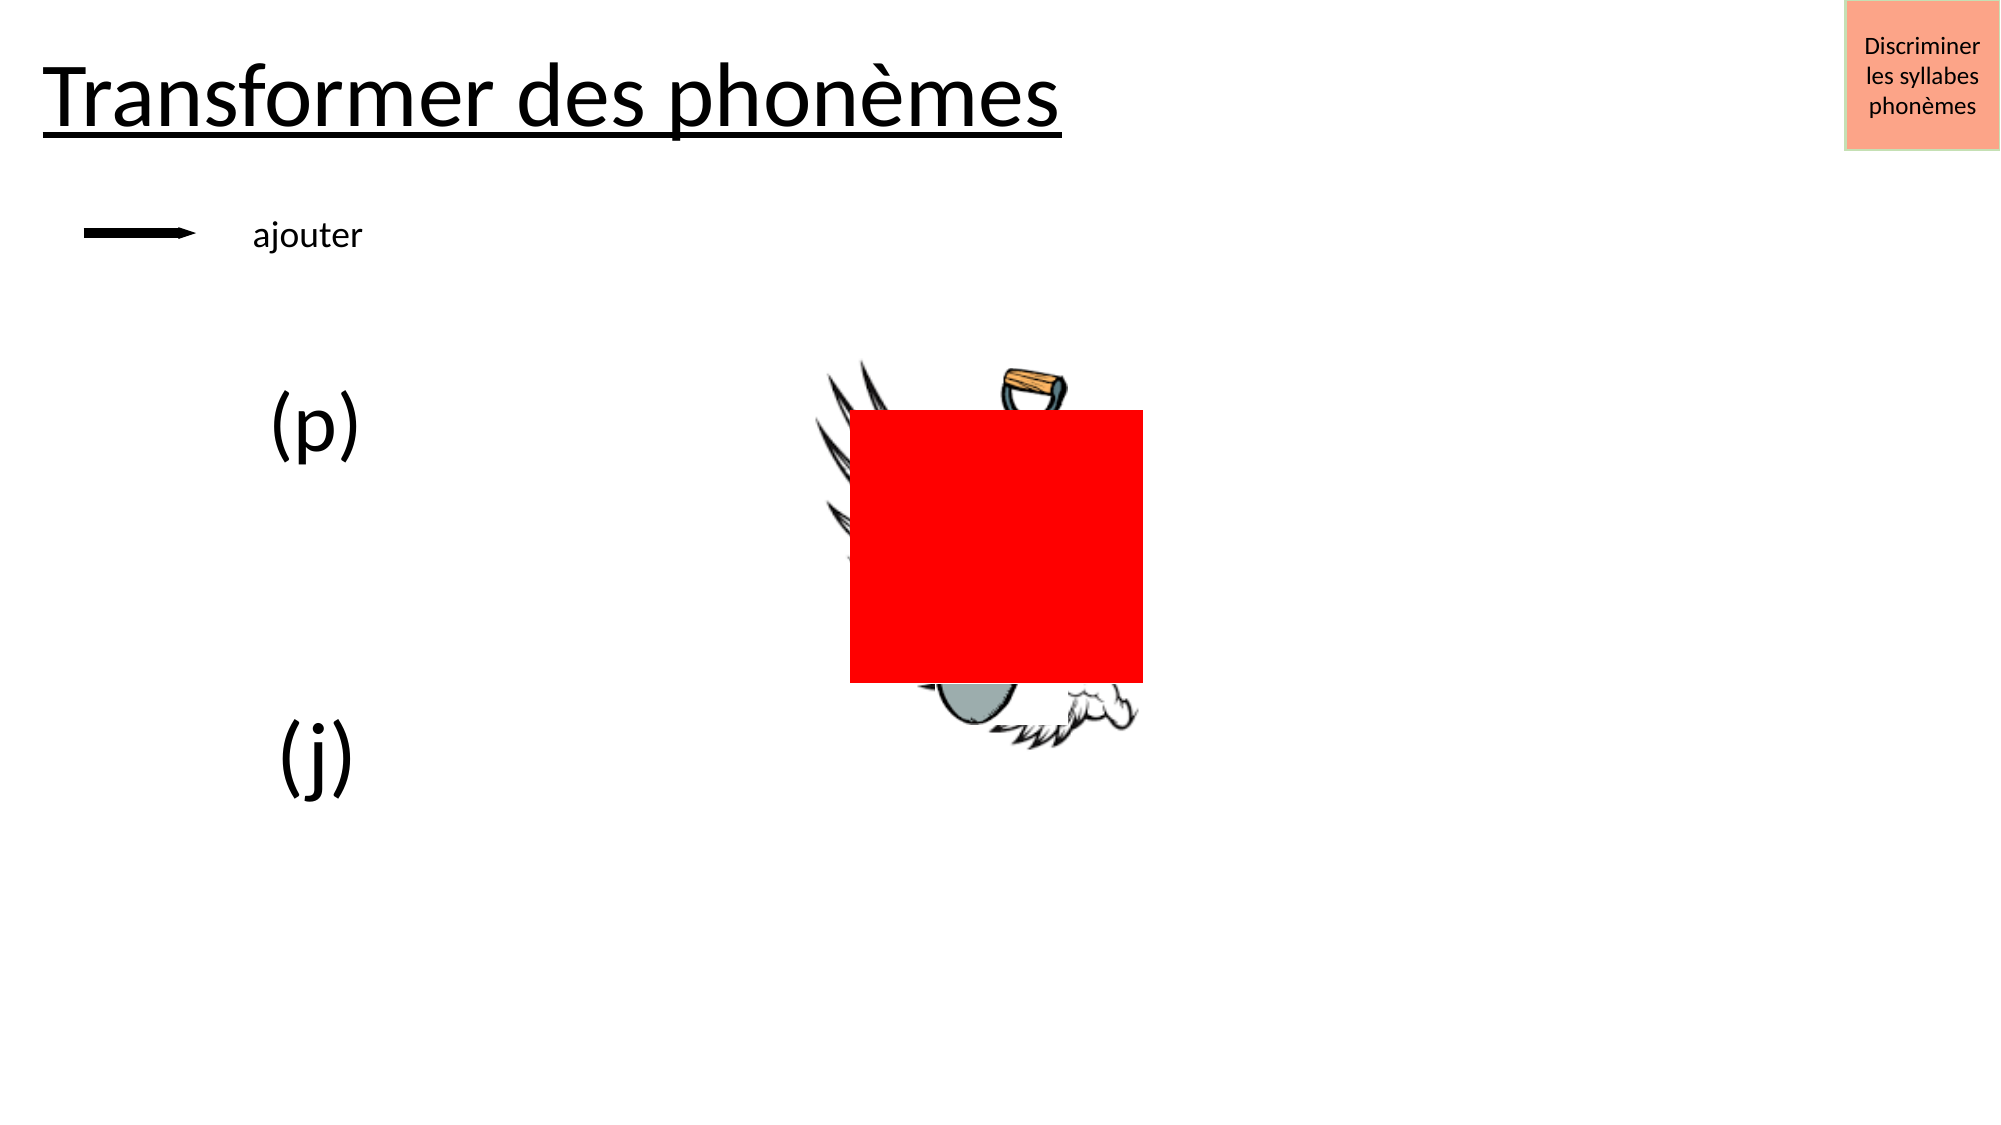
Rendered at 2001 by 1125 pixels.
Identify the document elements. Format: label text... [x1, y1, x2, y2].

text_box Transformer des phonèmes [27, 27, 1077, 152]
text_box Discriminer les syllabes phonèmes [1846, 0, 2000, 150]
picture [765, 342, 1190, 767]
text_box (p) [185, 359, 446, 478]
text_box [851, 411, 1142, 682]
text_box ajouter [238, 203, 378, 263]
text_box (j) [213, 684, 421, 817]
